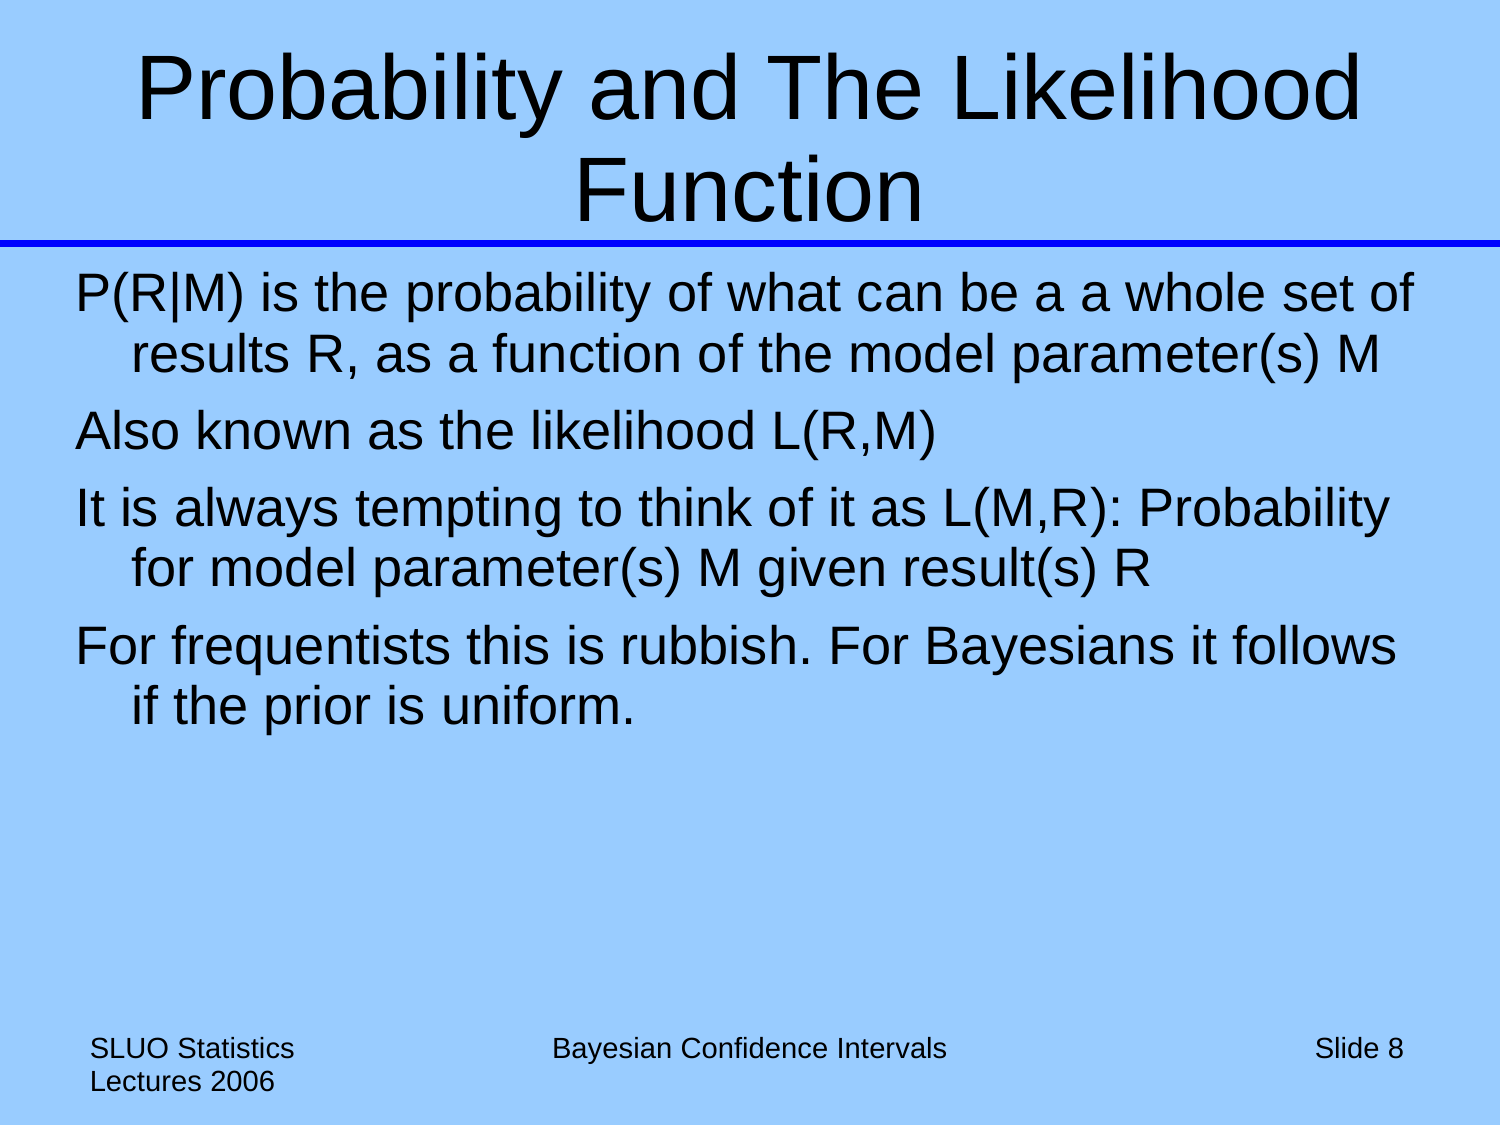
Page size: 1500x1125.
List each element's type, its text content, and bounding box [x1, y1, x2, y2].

list P(R|M) is the probability of what can be a a whole set of results R, as a function of the model parameter(s) M Also known as the likelihood L(R,M) It is always tempting to think of it as L(M,R): Probability for model parameter(s) M given result(s) R For frequentists this is rubbish. For Bayesians it follows if the prior is uniform. [75, 262, 1426, 1006]
title Probability and The Likelihood Function [75, 36, 1426, 242]
